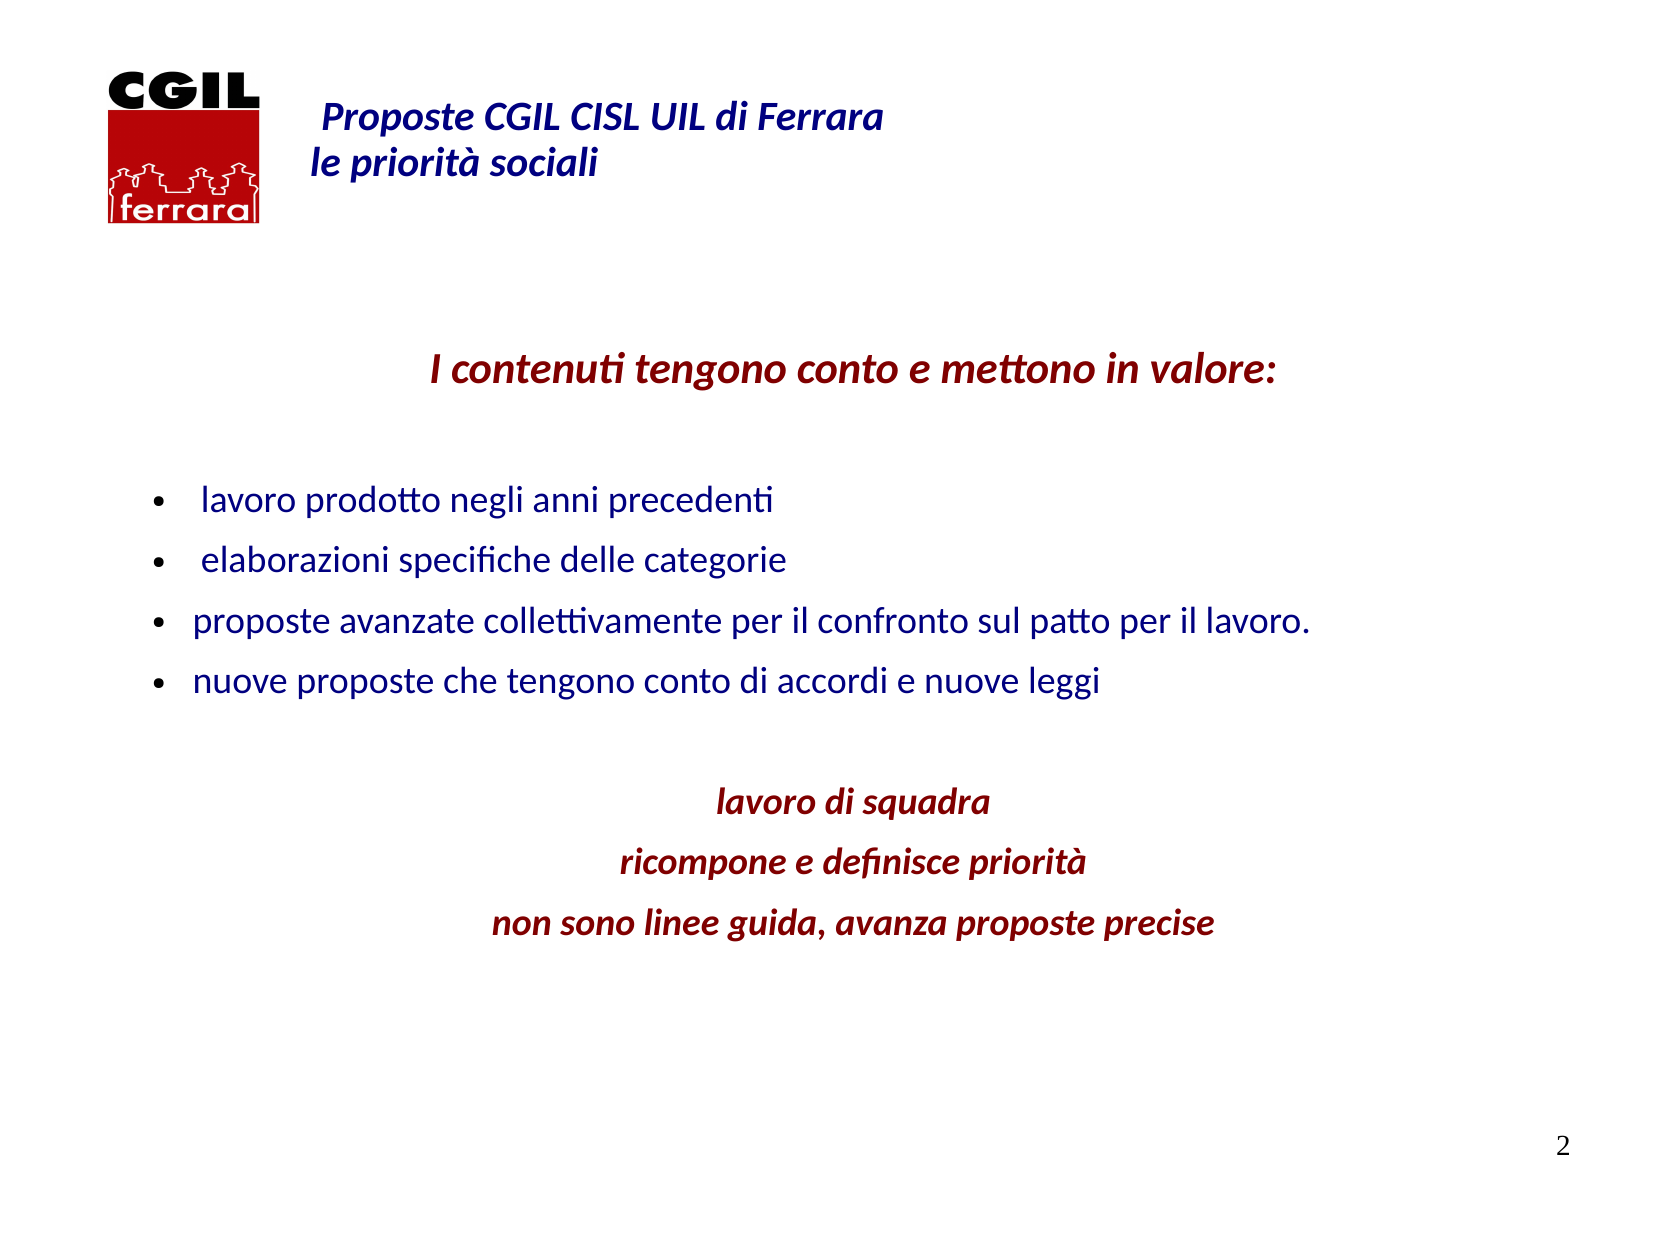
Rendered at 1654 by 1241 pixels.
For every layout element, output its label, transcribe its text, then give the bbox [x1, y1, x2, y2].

list I contenuti tengono conto e mettono in valore: lavoro prodotto negli anni precedenti elaborazioni specifiche delle categorie proposte avanzate collettivamente per il confronto sul patto per il lavoro. nuove proposte che tengono conto di accordi e nuove leggi lavoro di squadra ricompone e definisce priorità non sono linee guida, avanza proposte precise [82, 290, 1571, 1010]
title Proposte CGIL CISL UIL di Ferrara le priorità sociali [82, 49, 1571, 225]
picture [106, 70, 260, 224]
